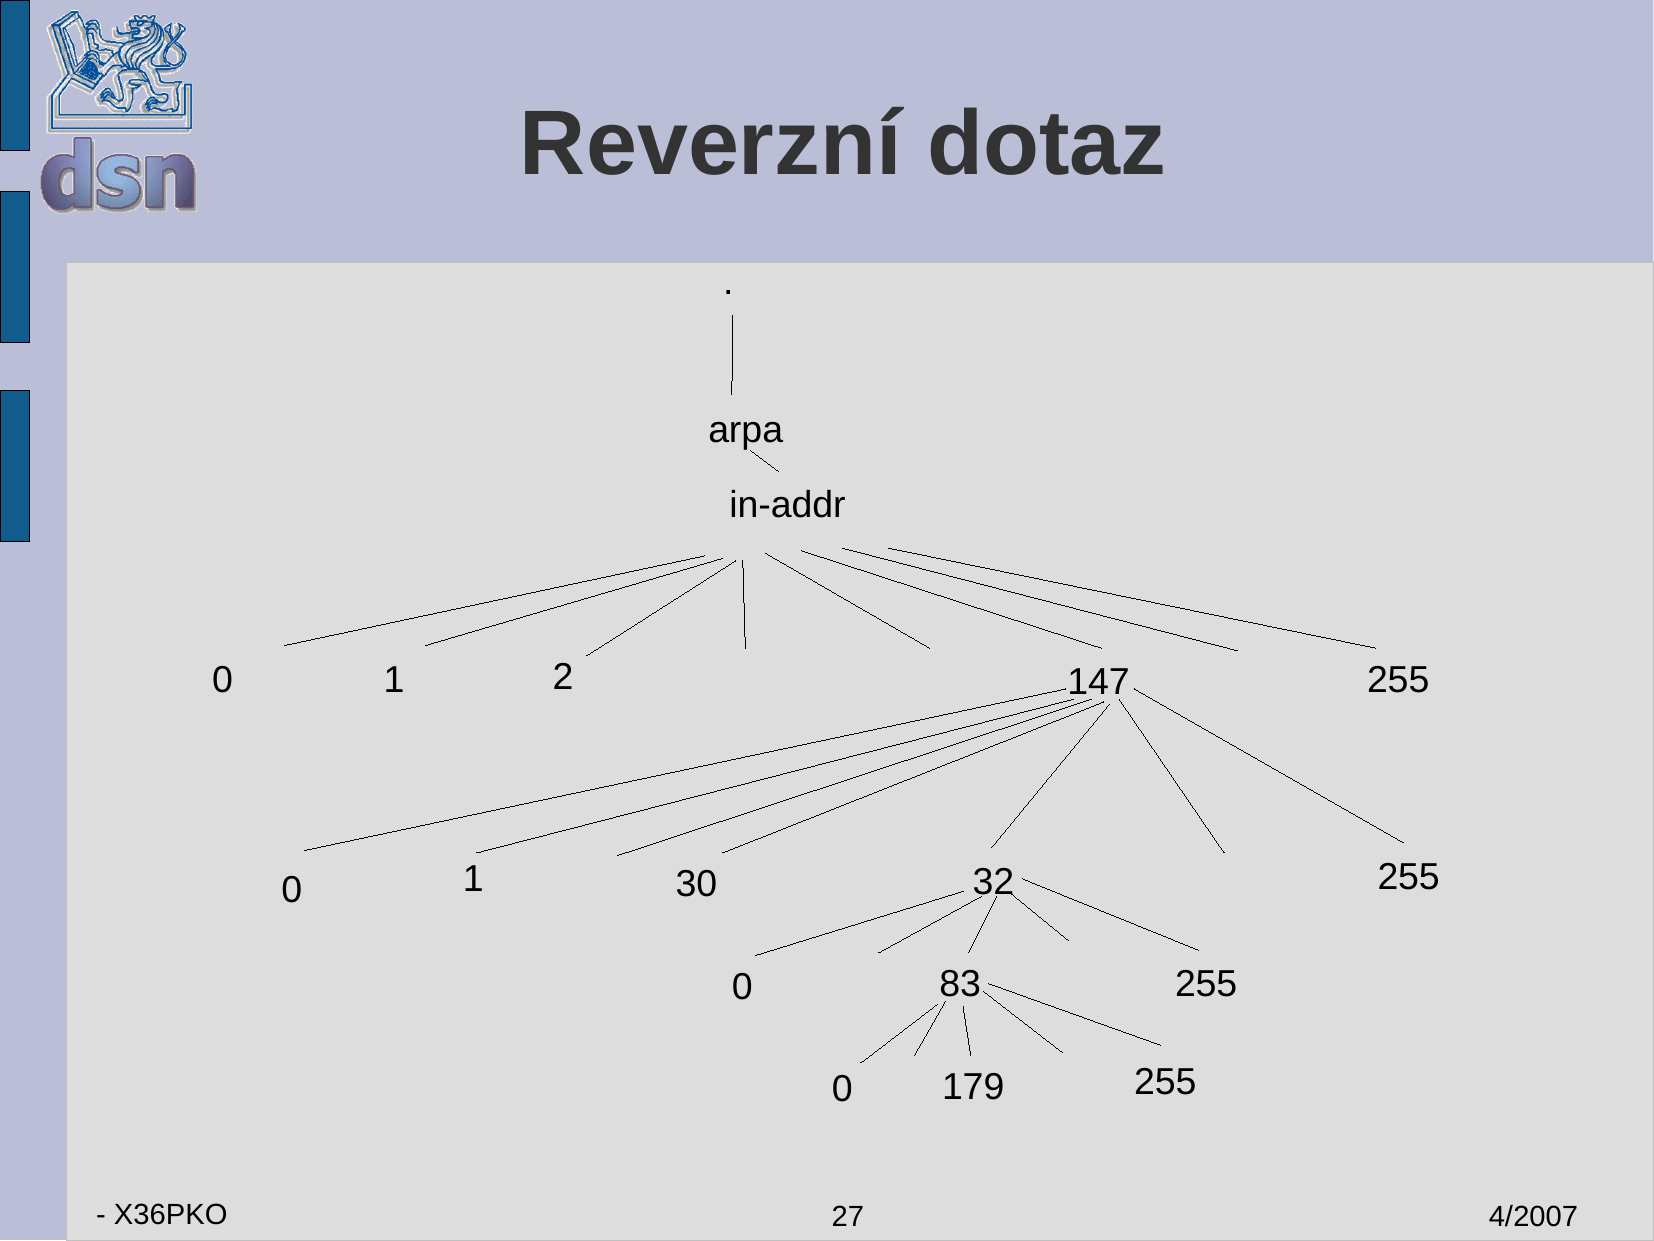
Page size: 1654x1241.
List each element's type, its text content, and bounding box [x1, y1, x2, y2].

text_box 255 [1160, 955, 1253, 1013]
text_box in-addr [714, 476, 861, 534]
text_box 0 [817, 1060, 868, 1118]
text_box 255 [1119, 1052, 1212, 1110]
text_box 255 [1352, 650, 1445, 708]
text_box 0 [197, 650, 248, 708]
text_box 83 [924, 955, 996, 1013]
picture [10, 10, 223, 230]
text_box . [708, 252, 749, 310]
text_box 0 [717, 957, 768, 1015]
text_box arpa [693, 400, 799, 458]
text_box 32 [957, 852, 1030, 910]
text_box 255 [1362, 847, 1455, 905]
text_box 147 [1052, 653, 1145, 711]
text_box 2 [537, 648, 589, 705]
title Reverzní dotaz [210, 39, 1478, 247]
text_box 0 [266, 860, 317, 918]
text_box 30 [660, 855, 732, 913]
text_box 1 [368, 650, 420, 708]
text_box 179 [927, 1057, 1020, 1115]
text_box 1 [448, 850, 499, 908]
